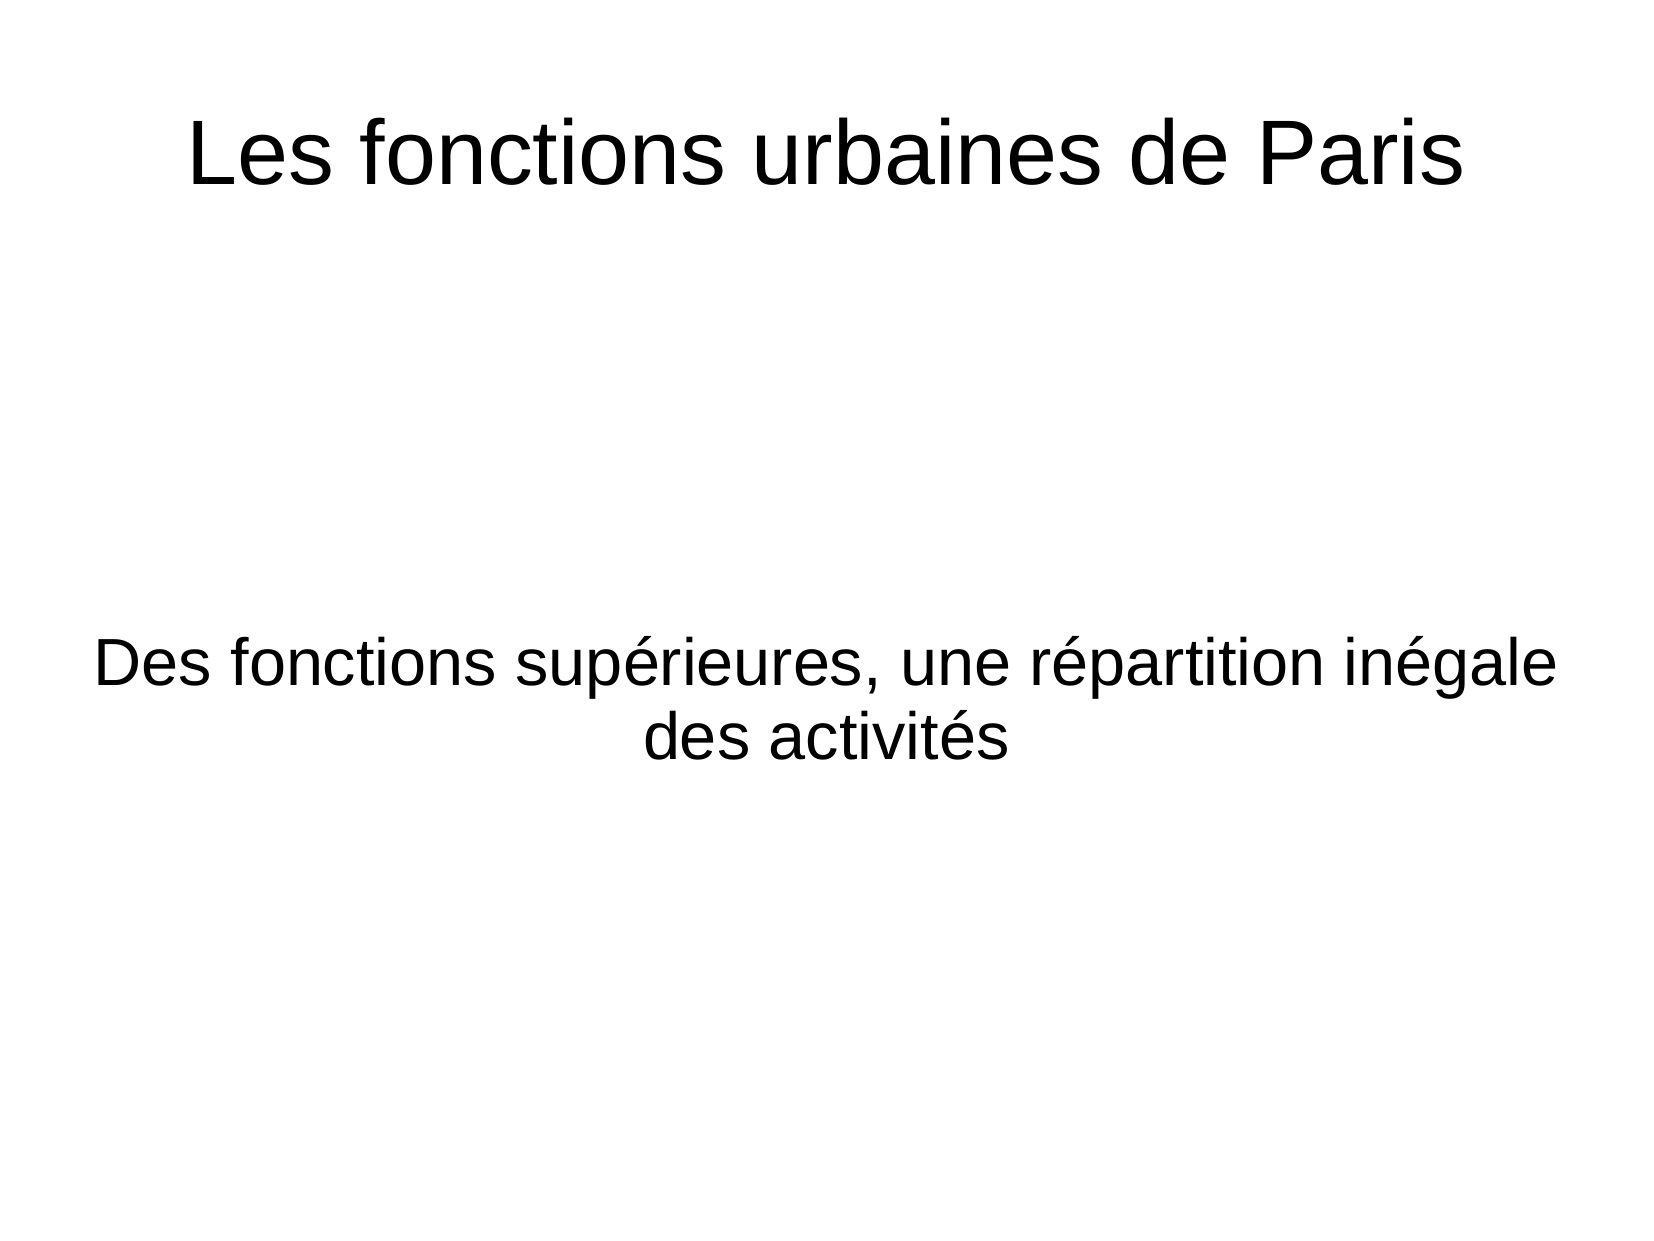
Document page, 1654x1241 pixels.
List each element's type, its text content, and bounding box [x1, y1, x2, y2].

subtitle Des fonctions supérieures, une répartition inégale des activités [82, 290, 1571, 1109]
title Les fonctions urbaines de Paris [82, 49, 1571, 257]
